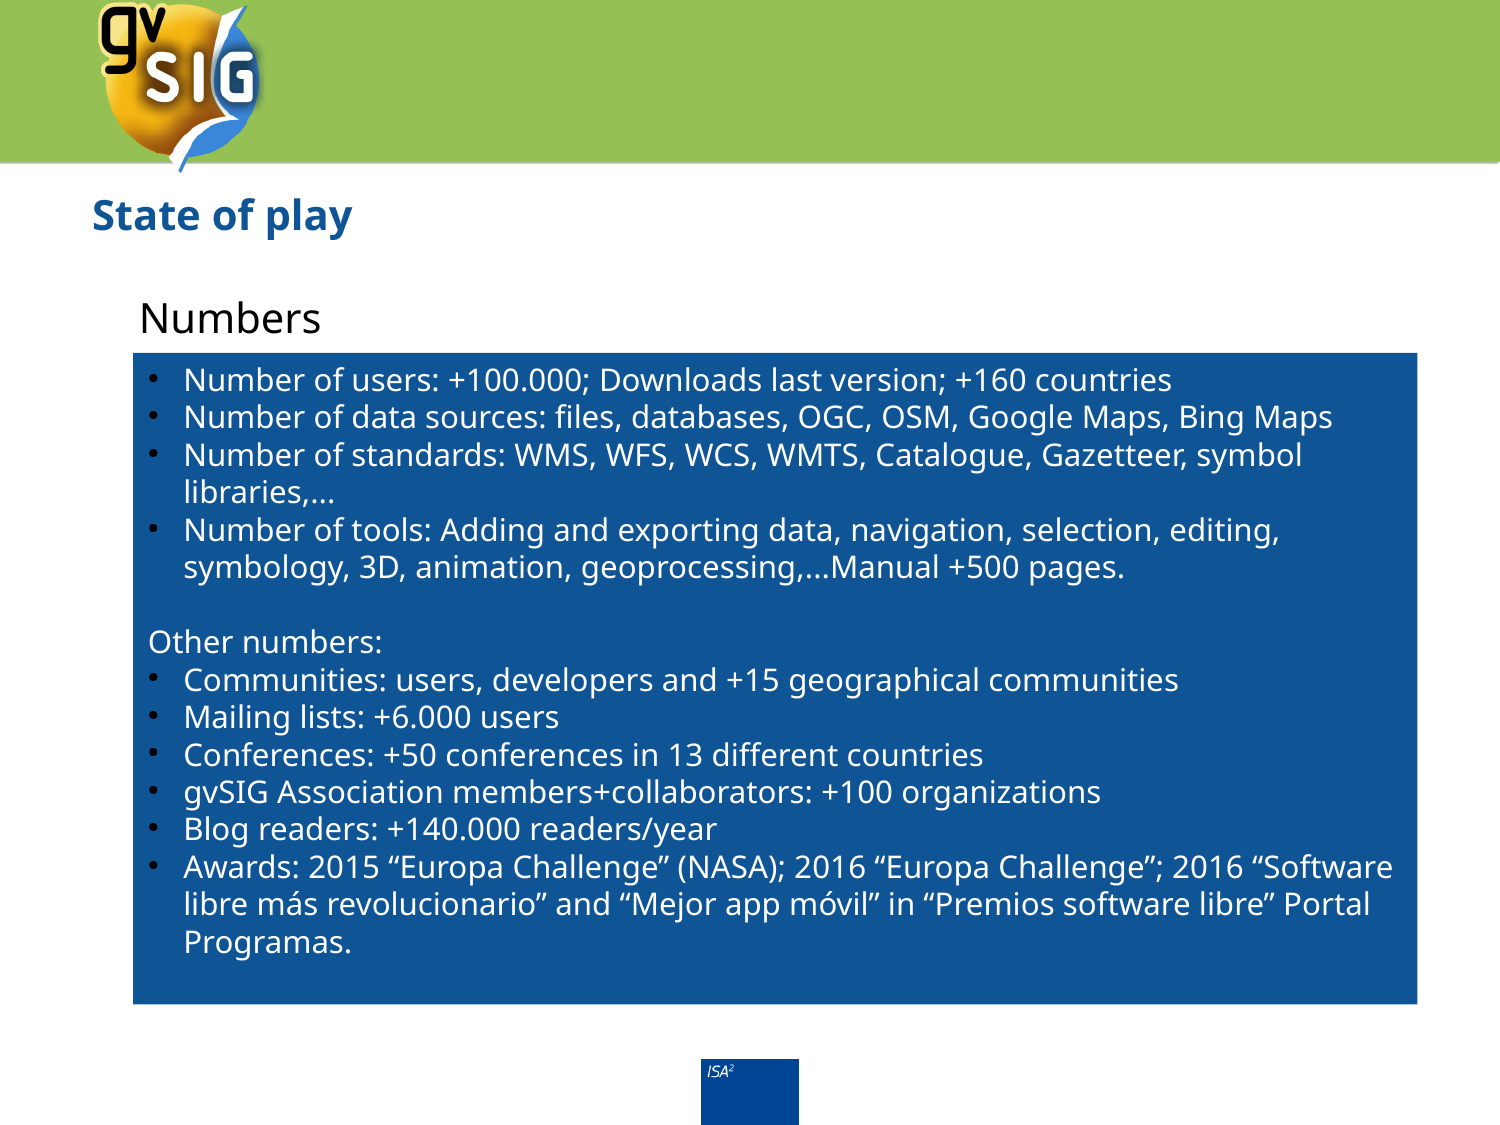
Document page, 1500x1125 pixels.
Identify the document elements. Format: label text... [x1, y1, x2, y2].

text_box Number of users: +100.000; Downloads last version; +160 countries Number of data sources: files, databases, OGC, OSM, Google Maps, Bing Maps Number of standards: WMS, WFS, WCS, WMTS, Catalogue, Gazetteer, symbol libraries,... Number of tools: Adding and exporting data, navigation, selection, editing, symbology, 3D, animation, geoprocessing,...Manual +500 pages. Other numbers: Communities: users, developers and +15 geographical communities Mailing lists: +6.000 users Conferences: +50 conferences in 13 different countries gvSIG Association members+collaborators: +100 organizations Blog readers: +140.000 readers/year Awards: 2015 “Europa Challenge” (NASA); 2016 “Europa Challenge”; 2016 “Software libre más revolucionario” and “Mejor app móvil” in “Premios software libre” Portal Programas. [133, 352, 1418, 1005]
picture [64, 2, 301, 173]
text_box Numbers [123, 284, 532, 350]
title State of play [76, 137, 1427, 291]
picture [701, 1059, 799, 1125]
